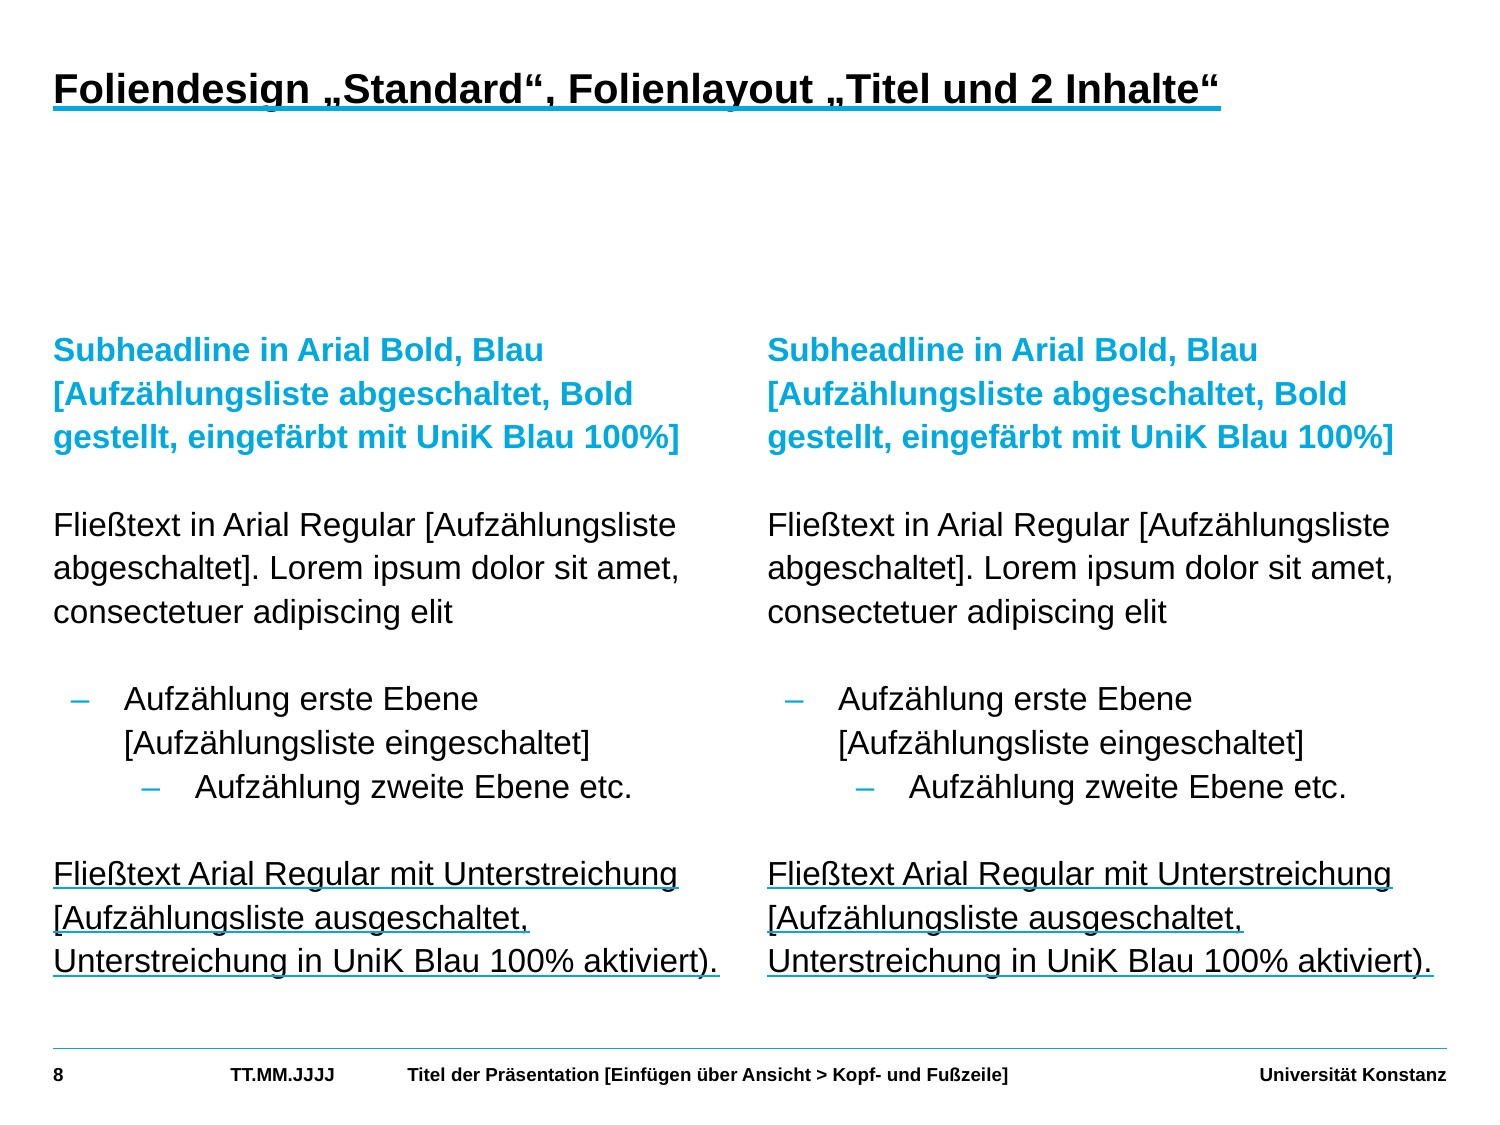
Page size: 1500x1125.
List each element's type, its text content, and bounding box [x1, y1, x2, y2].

title Foliendesign „Standard“, Folienlayout „Titel und 2 Inhalte“ [53, 66, 1447, 244]
list Subheadline in Arial Bold, Blau [Aufzählungsliste abgeschaltet, Bold gestellt, eingefärbt mit UniK Blau 100%] Fließtext in Arial Regular [Aufzählungsliste abgeschaltet]. Lorem ipsum dolor sit amet, consectetuer adipiscing elit Aufzählung erste Ebene [Aufzählungsliste eingeschaltet] Aufzählung zweite Ebene etc. Fließtext Arial Regular mit Unterstreichung [Aufzählungsliste ausgeschaltet, Unterstreichung in UniK Blau 100% aktiviert). [53, 325, 734, 1012]
list Subheadline in Arial Bold, Blau [Aufzählungsliste abgeschaltet, Bold gestellt, eingefärbt mit UniK Blau 100%] Fließtext in Arial Regular [Aufzählungsliste abgeschaltet]. Lorem ipsum dolor sit amet, consectetuer adipiscing elit Aufzählung erste Ebene [Aufzählungsliste eingeschaltet] Aufzählung zweite Ebene etc. Fließtext Arial Regular mit Unterstreichung [Aufzählungsliste ausgeschaltet, Unterstreichung in UniK Blau 100% aktiviert). [767, 325, 1448, 1012]
